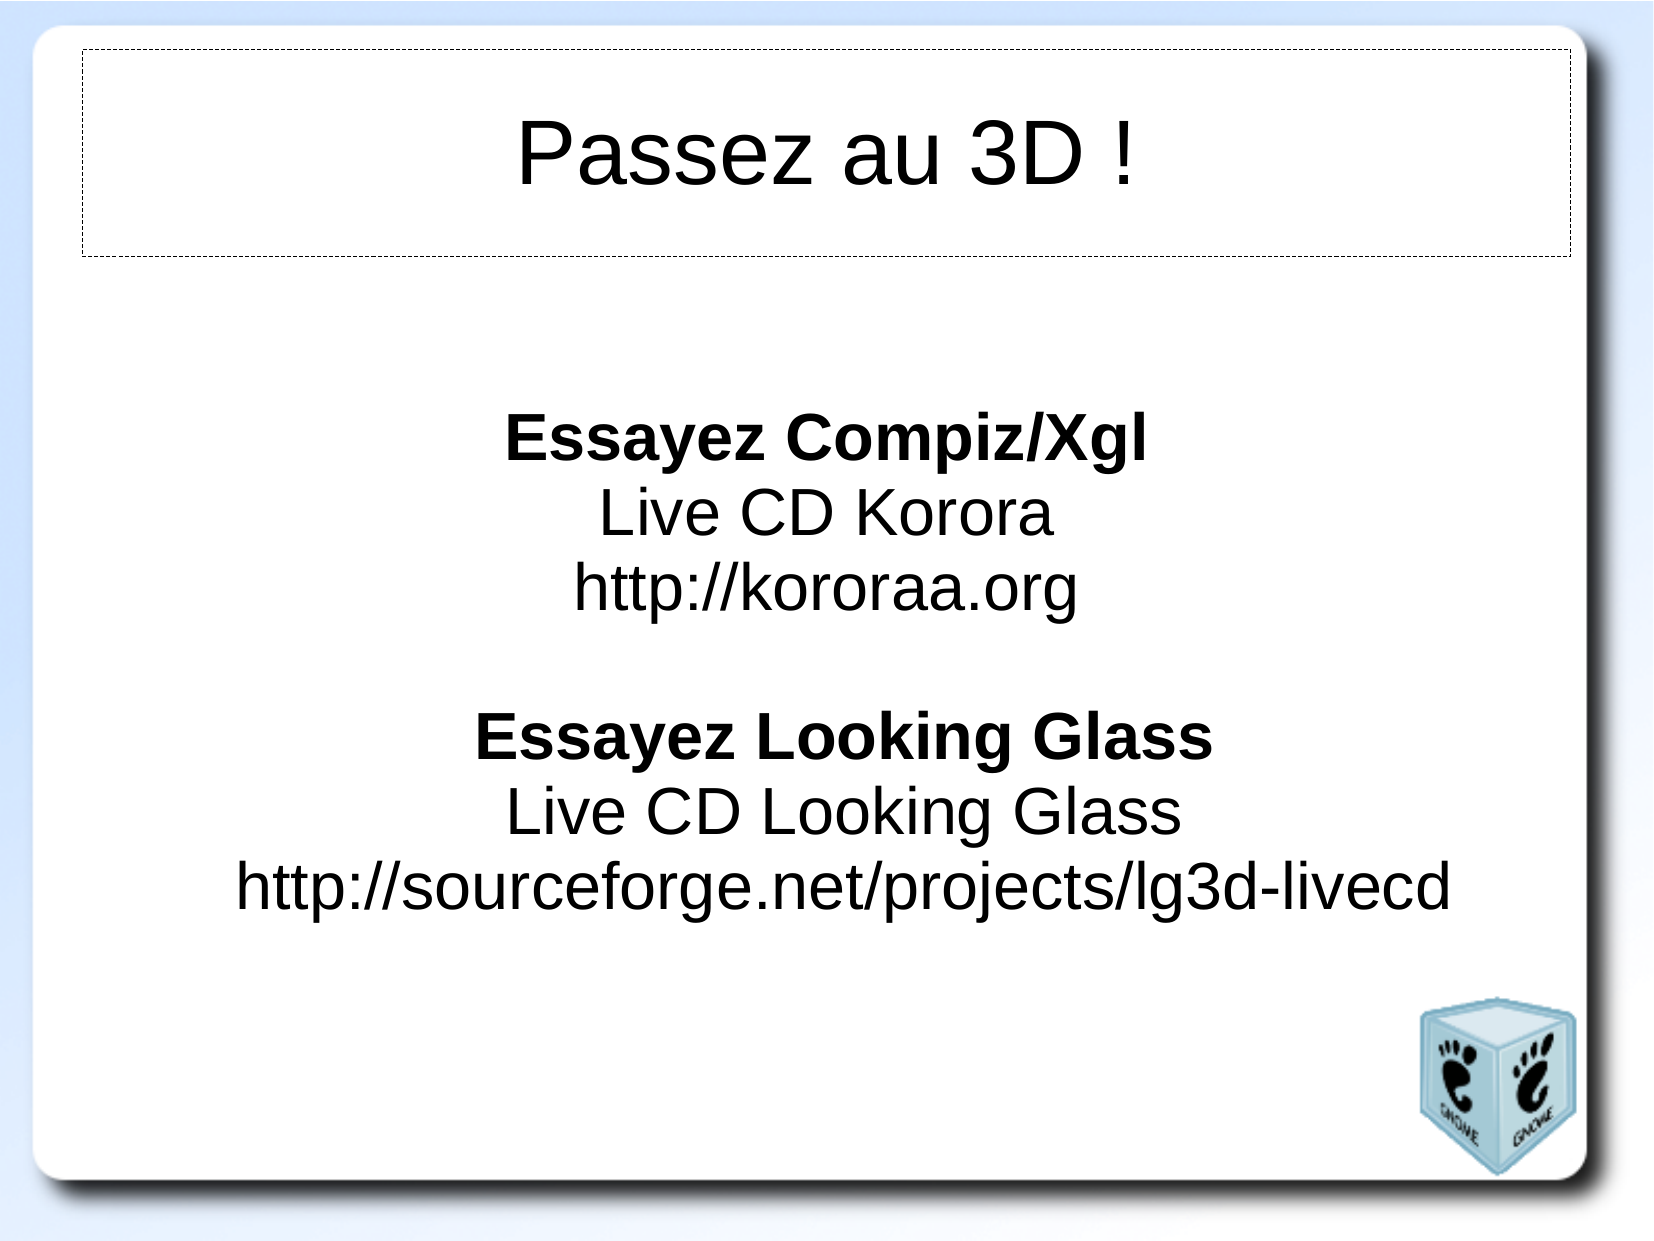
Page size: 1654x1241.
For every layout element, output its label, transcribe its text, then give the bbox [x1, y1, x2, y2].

subtitle Essayez Compiz/Xgl Live CD Korora http://kororaa.org Essayez Looking Glass Live CD Looking Glass http://sourceforge.net/projects/lg3d-livecd [82, 290, 1571, 1109]
title Passez au 3D ! [82, 49, 1571, 257]
picture [0, 1, 1654, 1241]
